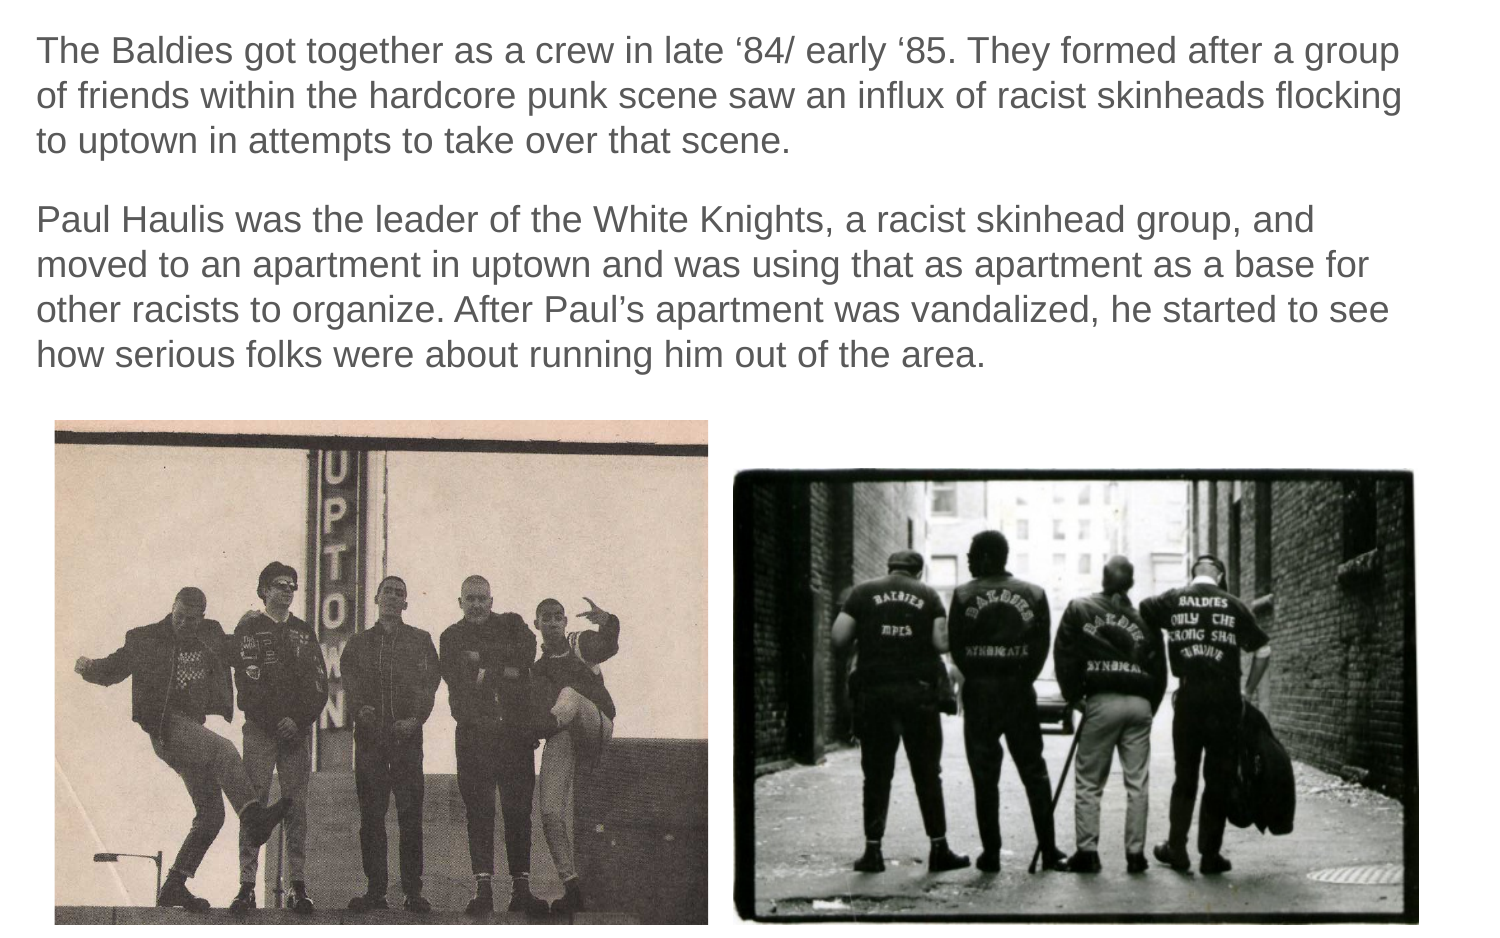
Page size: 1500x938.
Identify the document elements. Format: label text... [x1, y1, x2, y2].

picture [54, 420, 709, 925]
picture [733, 468, 1419, 925]
list The Baldies got together as a crew in late ‘84/ early ‘85. They formed after a group of friends within the hardcore punk scene saw an influx of racist skinheads flocking to uptown in attempts to take over that scene. Paul Haulis was the leader of the White Knights, a racist skinhead group, and moved to an apartment in uptown and was using that as apartment as a base for other racists to organize. After Paul’s apartment was vandalized, he started to see how serious folks were about running him out of the area. [21, 11, 1419, 399]
